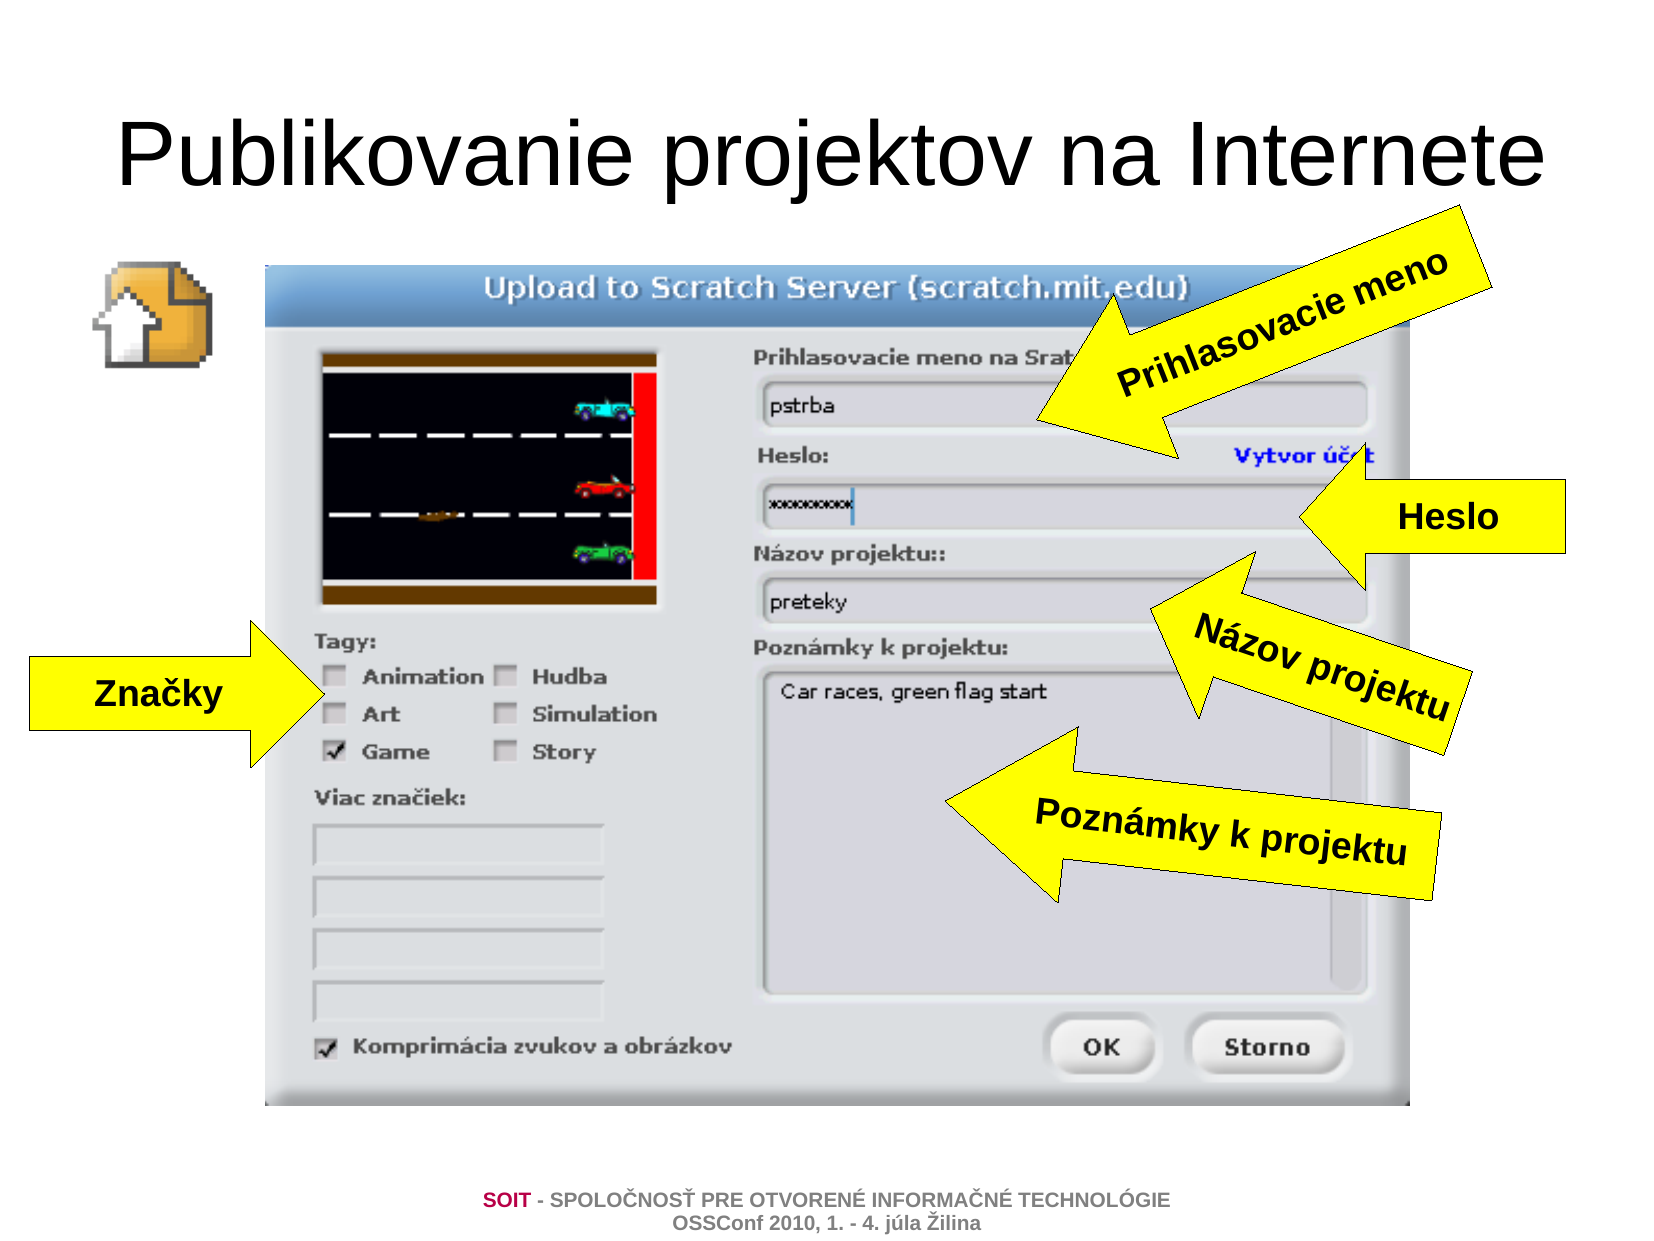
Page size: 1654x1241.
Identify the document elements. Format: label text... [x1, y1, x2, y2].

text_box Poznámky k projektu [945, 726, 1442, 903]
text_box Značky [29, 620, 325, 768]
text_box Názov projektu [1150, 551, 1473, 756]
picture [88, 251, 222, 384]
picture [265, 265, 1410, 1106]
text_box SOIT - SPOLOČNOSŤ PRE OTVORENÉ INFORMAČNÉ TECHNOLÓGIE OSSConf 2010, 1. - 4. júla Žilina [59, 1181, 1595, 1241]
text_box Prihlasovacie meno [1036, 204, 1493, 459]
title Publikovanie projektov na Internete [88, 88, 1577, 220]
text_box Heslo [1299, 442, 1566, 591]
